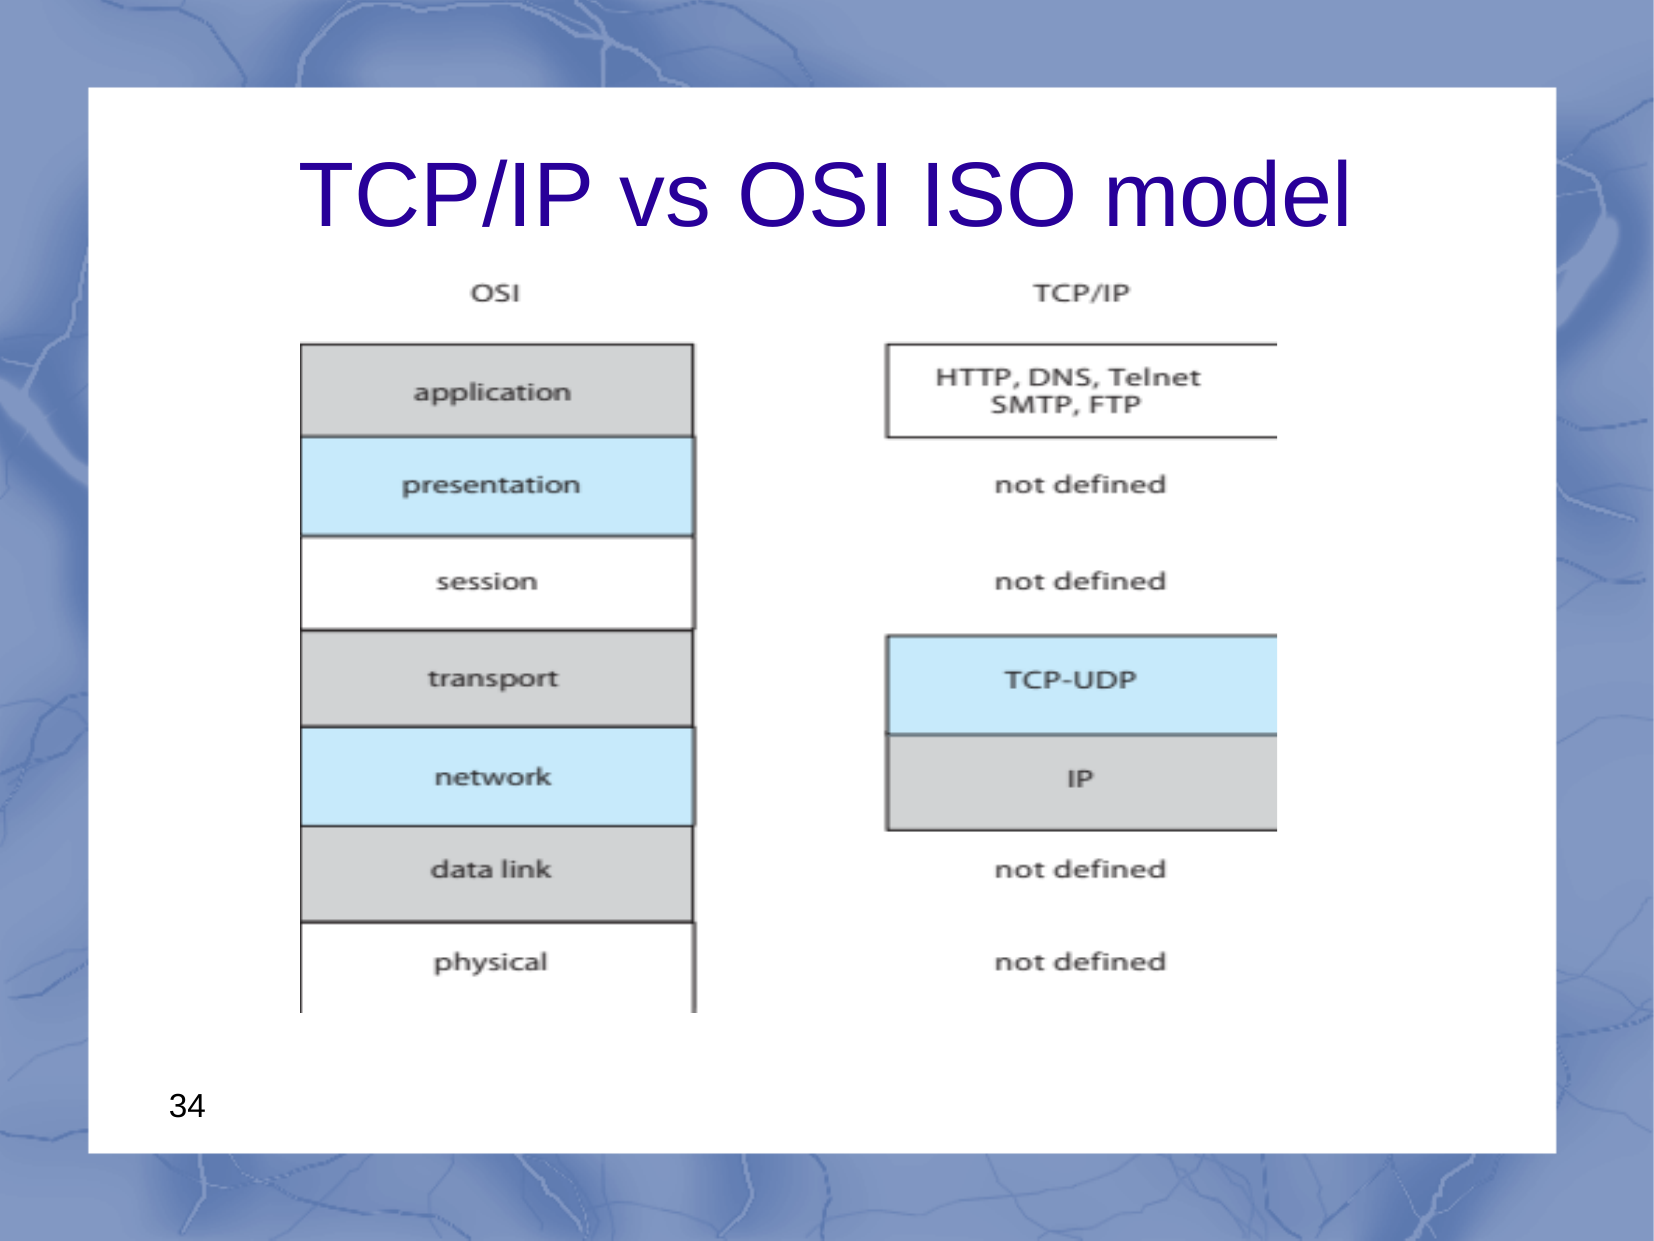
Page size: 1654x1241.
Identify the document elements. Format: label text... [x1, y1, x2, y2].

title TCP/IP vs OSI ISO model [118, 90, 1536, 298]
picture [0, 0, 1654, 1241]
